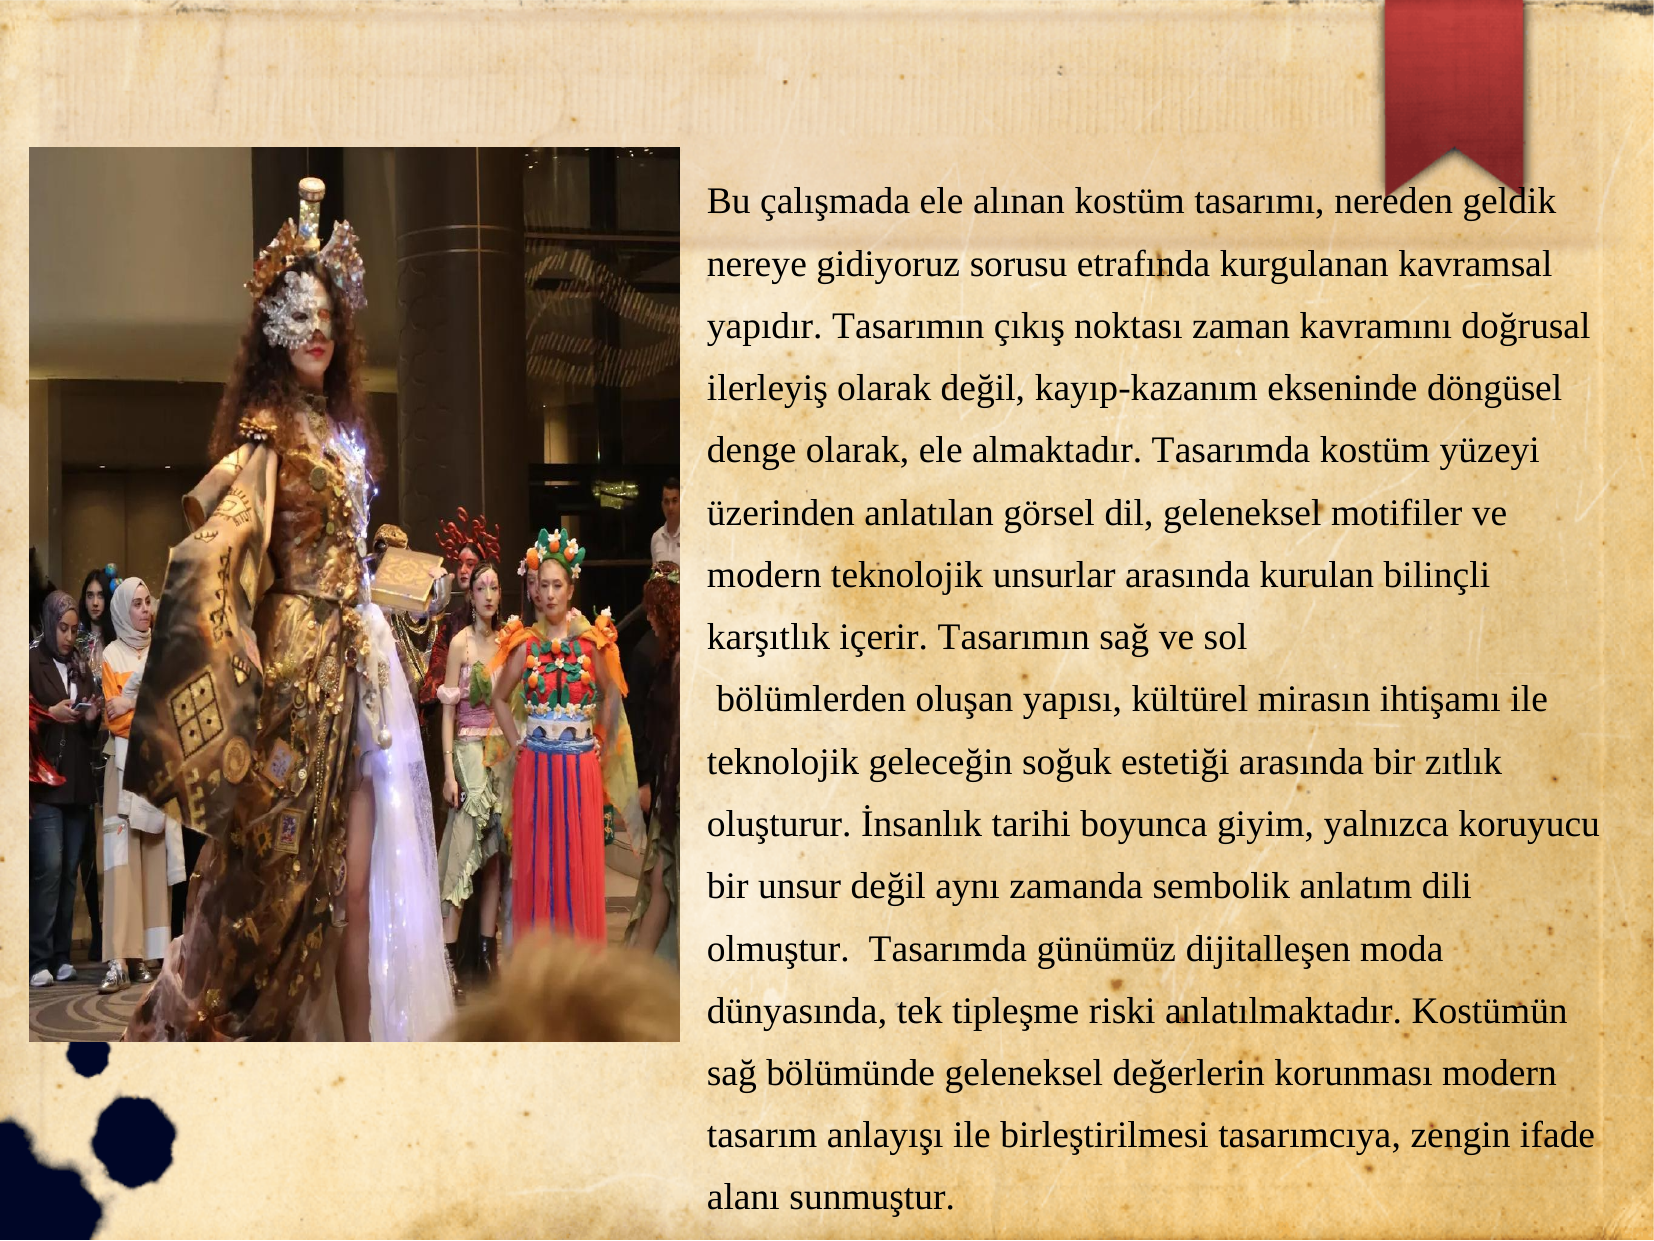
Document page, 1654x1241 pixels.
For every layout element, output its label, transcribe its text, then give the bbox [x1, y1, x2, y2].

picture [0, 0, 1654, 1240]
title Bu çalışmada ele alınan kostüm tasarımı, nereden geldik nereye gidiyoruz sorusu etrafında kurgulanan kavramsal yapıdır. Tasarımın çıkış noktası zaman kavramını doğrusal ilerleyiş olarak değil, kayıp-kazanım ekseninde döngüsel denge olarak, ele almaktadır. Tasarımda kostüm yüzeyi üzerinden anlatılan görsel dil, geleneksel motifiler ve modern teknolojik unsurlar arasında kurulan bilinçli karşıtlık içerir. Tasarımın sağ ve sol bölümlerden oluşan yapısı, kültürel mirasın ihtişamı ile teknolojik geleceğin soğuk estetiği arasında bir zıtlık oluşturur. İnsanlık tarihi boyunca giyim, yalnızca koruyucu bir unsur değil aynı zamanda sembolik anlatım dili olmuştur. Tasarımda günümüz dijitalleşen moda dünyasında, tek tipleşme riski anlatılmaktadır. Kostümün sağ bölümünde geleneksel değerlerin korunması modern tasarım anlayışı ile birleştirilmesi tasarımcıya, zengin ifade alanı sunmuştur. [706, 159, 1623, 1218]
